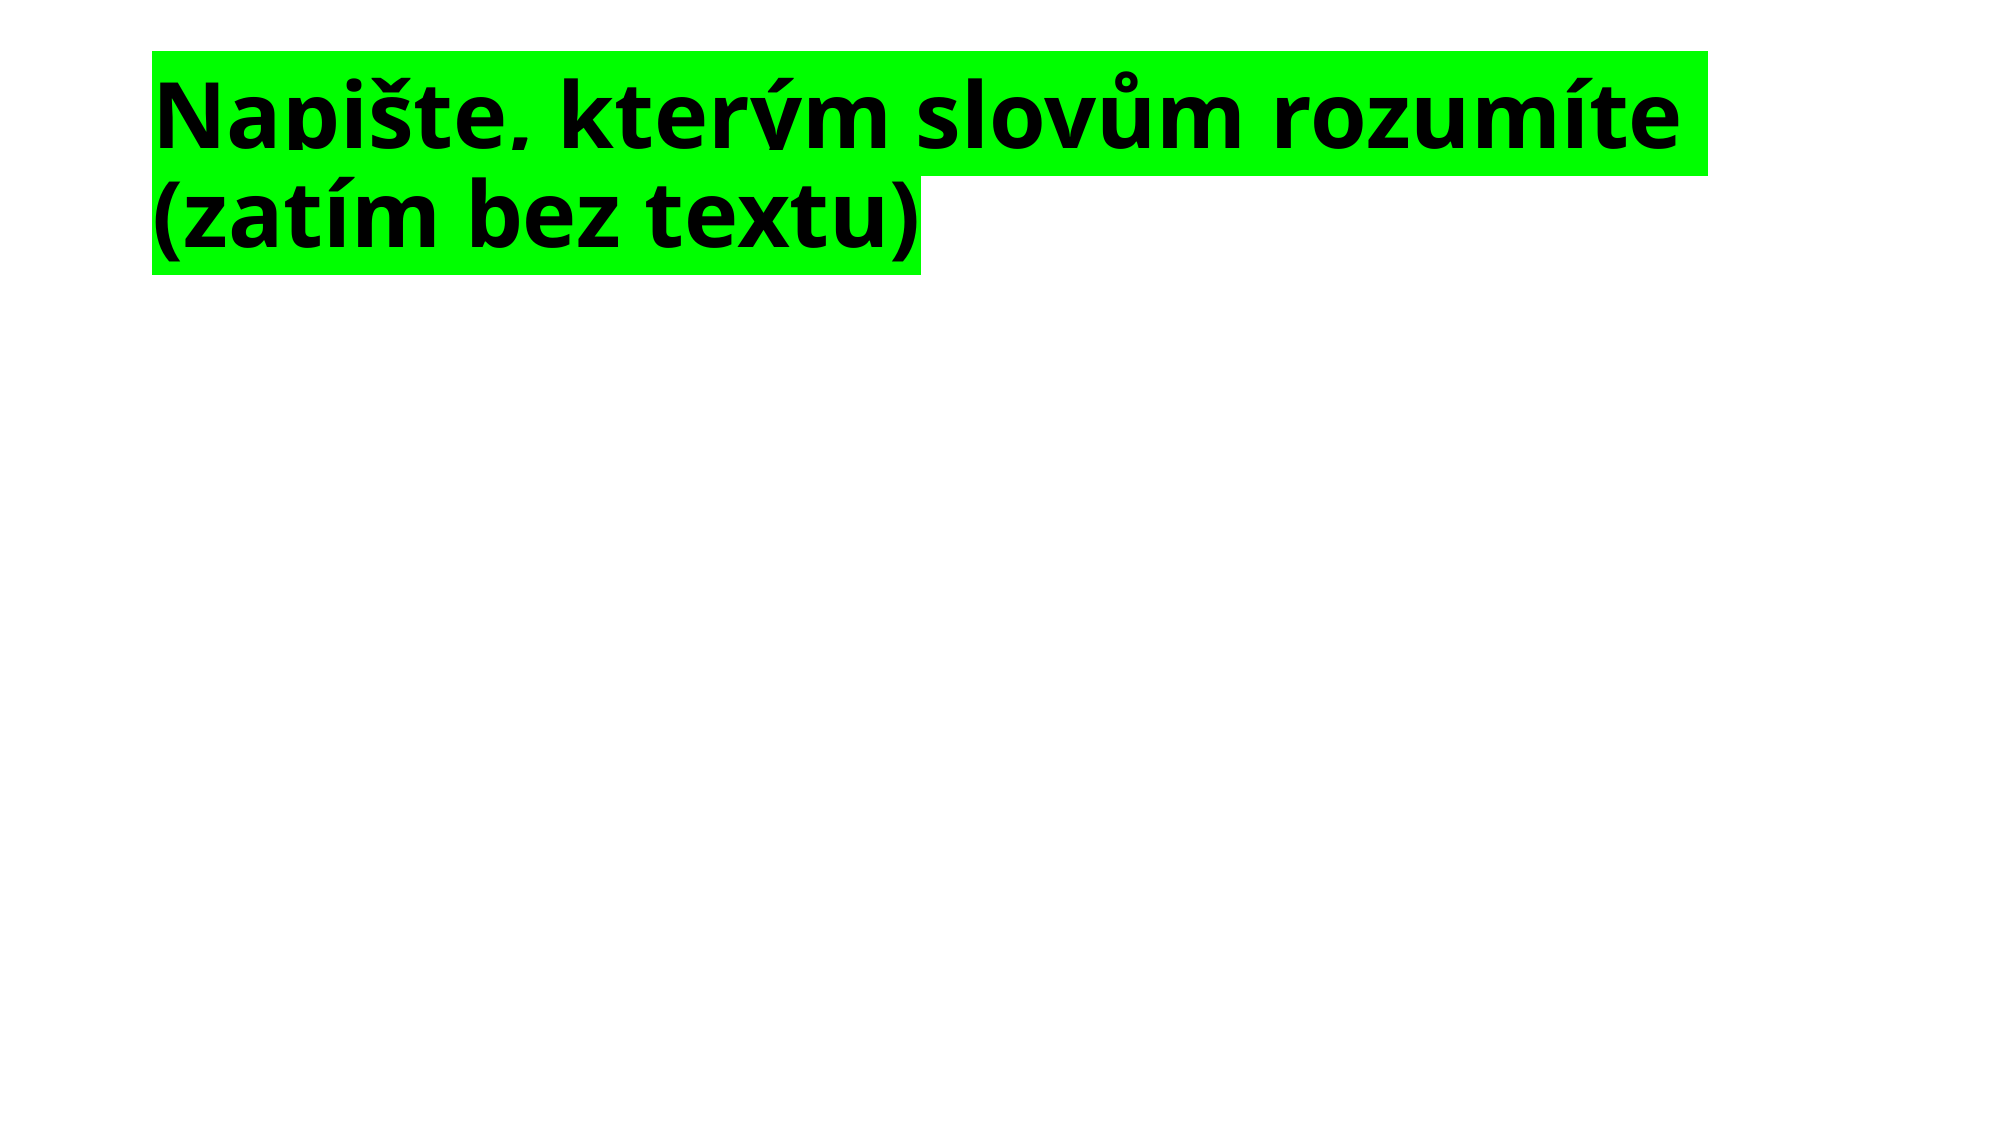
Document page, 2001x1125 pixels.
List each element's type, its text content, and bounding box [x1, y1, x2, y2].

title Napište, kterým slovům rozumíte (zatím bez textu) [137, 59, 1863, 278]
